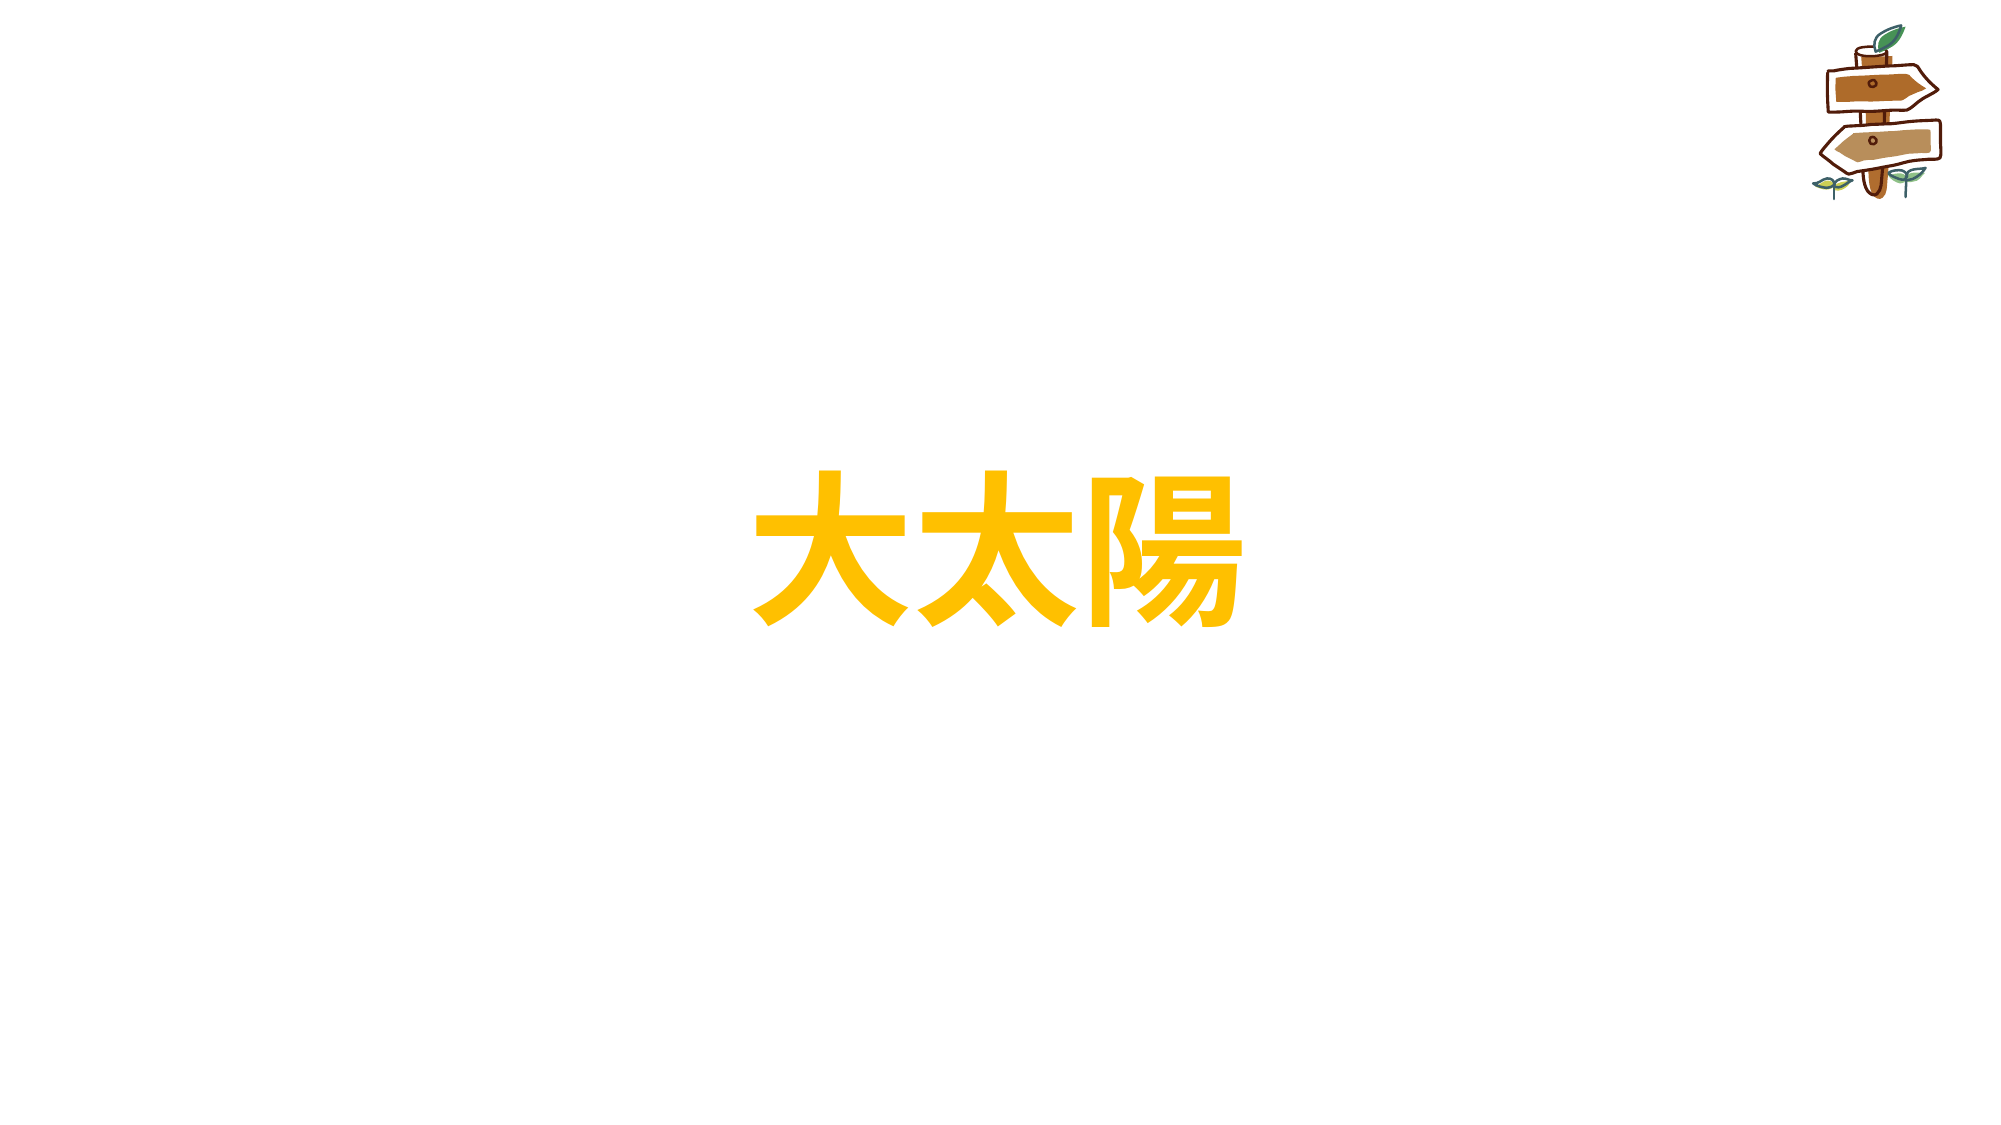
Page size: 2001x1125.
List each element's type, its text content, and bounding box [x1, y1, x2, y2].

picture [1811, 24, 1944, 201]
text_box 大太陽 [731, 438, 1321, 656]
